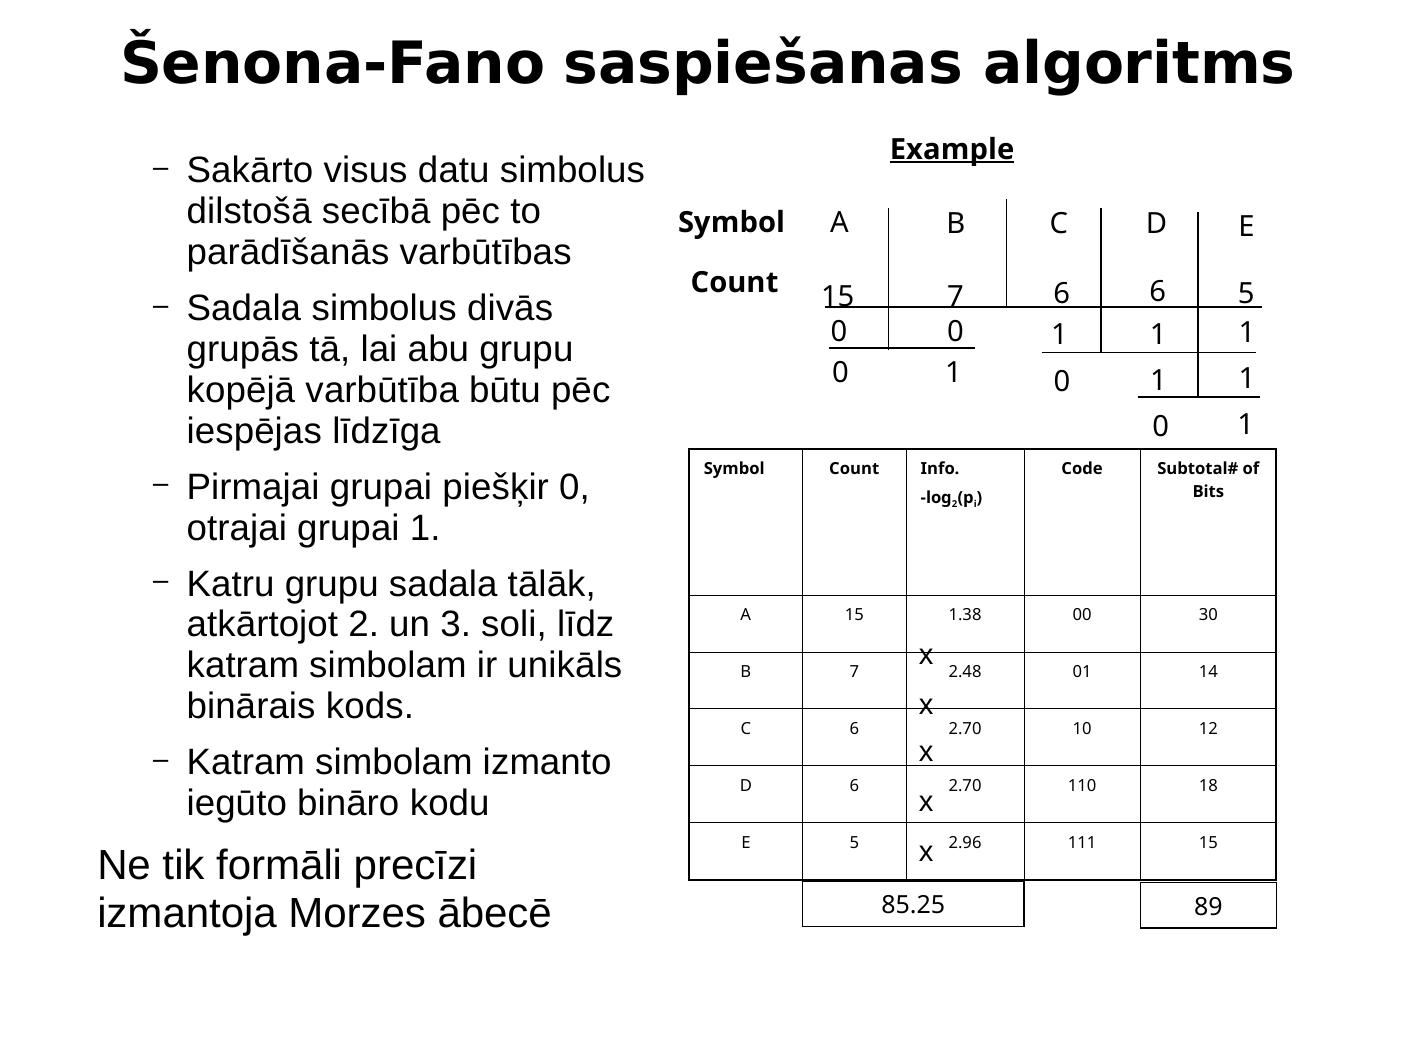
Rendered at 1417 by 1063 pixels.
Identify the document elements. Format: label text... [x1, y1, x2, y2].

table_header Subtotal# of Bits [1141, 450, 1275, 595]
table_cell 1.38 [907, 596, 1024, 652]
text_box B [931, 196, 981, 248]
text_box D [1131, 196, 1182, 248]
table_cell A [690, 596, 802, 652]
table_cell 111 [1025, 823, 1140, 879]
text_box 15 [806, 269, 870, 320]
text_box 6 [1038, 266, 1086, 306]
text_box 7 [932, 269, 979, 304]
table_cell 6 [803, 766, 868, 822]
text_box x [868, 724, 949, 774]
text_box 0 [815, 304, 863, 356]
table_cell 15 [1141, 823, 1275, 879]
table_cell 2.70 [949, 766, 1024, 822]
table_cell 2.70 [949, 709, 1024, 765]
text_box E [1223, 199, 1270, 251]
table_cell 5 [803, 823, 906, 879]
text_box x [868, 826, 949, 876]
table_cell 01 [1025, 653, 1140, 708]
text_box 85.25 [802, 880, 1025, 927]
table_cell 10 [1025, 709, 1140, 765]
text_box x [868, 774, 949, 826]
text_box C [1034, 196, 1083, 248]
list Sakārto visus datu simbolus dilstošā secībā pēc to parādīšanās varbūtības Sadala simbolus divās grupās tā, lai abu grupu kopējā varbūtība būtu pēc iespējas līdzīga Pirmajai grupai piešķir 0, otrajai grupai 1. Katru grupu sadala tālāk, atkārtojot 2. un 3. soli, līdz katram simbolam ir unikāls binārais kods. Katram simbolam izmanto iegūto bināro kodu Ne tik formāli precīzi izmantoja Morzes ābecē [82, 141, 673, 968]
text_box 1 [1223, 306, 1271, 351]
text_box 1 [1135, 307, 1182, 352]
table_cell B [690, 653, 802, 708]
text_box 0 [932, 304, 979, 356]
text_box 1 [1036, 307, 1083, 359]
text_box Example [875, 122, 1194, 173]
text_box 0 [1137, 399, 1185, 448]
table_cell 14 [1141, 653, 1275, 708]
table_cell 110 [1025, 766, 1140, 822]
text_box Symbol [663, 195, 801, 246]
table_cell 18 [1141, 766, 1275, 822]
table_header Code [1025, 450, 1140, 595]
table_cell 6 [803, 709, 868, 765]
text_box Count [675, 255, 794, 307]
text_box x [868, 627, 949, 677]
title Šenona-Fano saspiešanas algoritms [70, 22, 1346, 98]
text_box 1 [1223, 351, 1271, 403]
table_cell C [690, 709, 802, 765]
table_header Symbol [690, 450, 802, 595]
table_cell E [690, 823, 802, 879]
text_box 15 [863, 308, 870, 320]
table_cell 00 [1025, 596, 1140, 652]
text_box 6 [1134, 264, 1182, 306]
text_box A [815, 195, 864, 246]
table_cell D [690, 766, 802, 822]
table_cell 2.48 [949, 653, 1024, 708]
text_box 1 [1135, 353, 1182, 404]
text_box 0 [817, 345, 864, 397]
text_box 1 [930, 345, 977, 397]
table_cell 2.96 [907, 823, 1024, 879]
table_cell 7 [803, 653, 868, 708]
text_box 0 [1038, 354, 1086, 406]
text_box 1 [1222, 397, 1269, 448]
table_cell 30 [1141, 596, 1275, 652]
table_header Count [803, 450, 906, 595]
table_header Info. -log2(pi) [907, 450, 1024, 595]
text_box x [868, 677, 949, 724]
text_box 89 [1140, 882, 1277, 928]
table_cell 12 [1141, 709, 1275, 765]
text_box 5 [1223, 266, 1270, 306]
table_cell 15 [803, 596, 906, 652]
